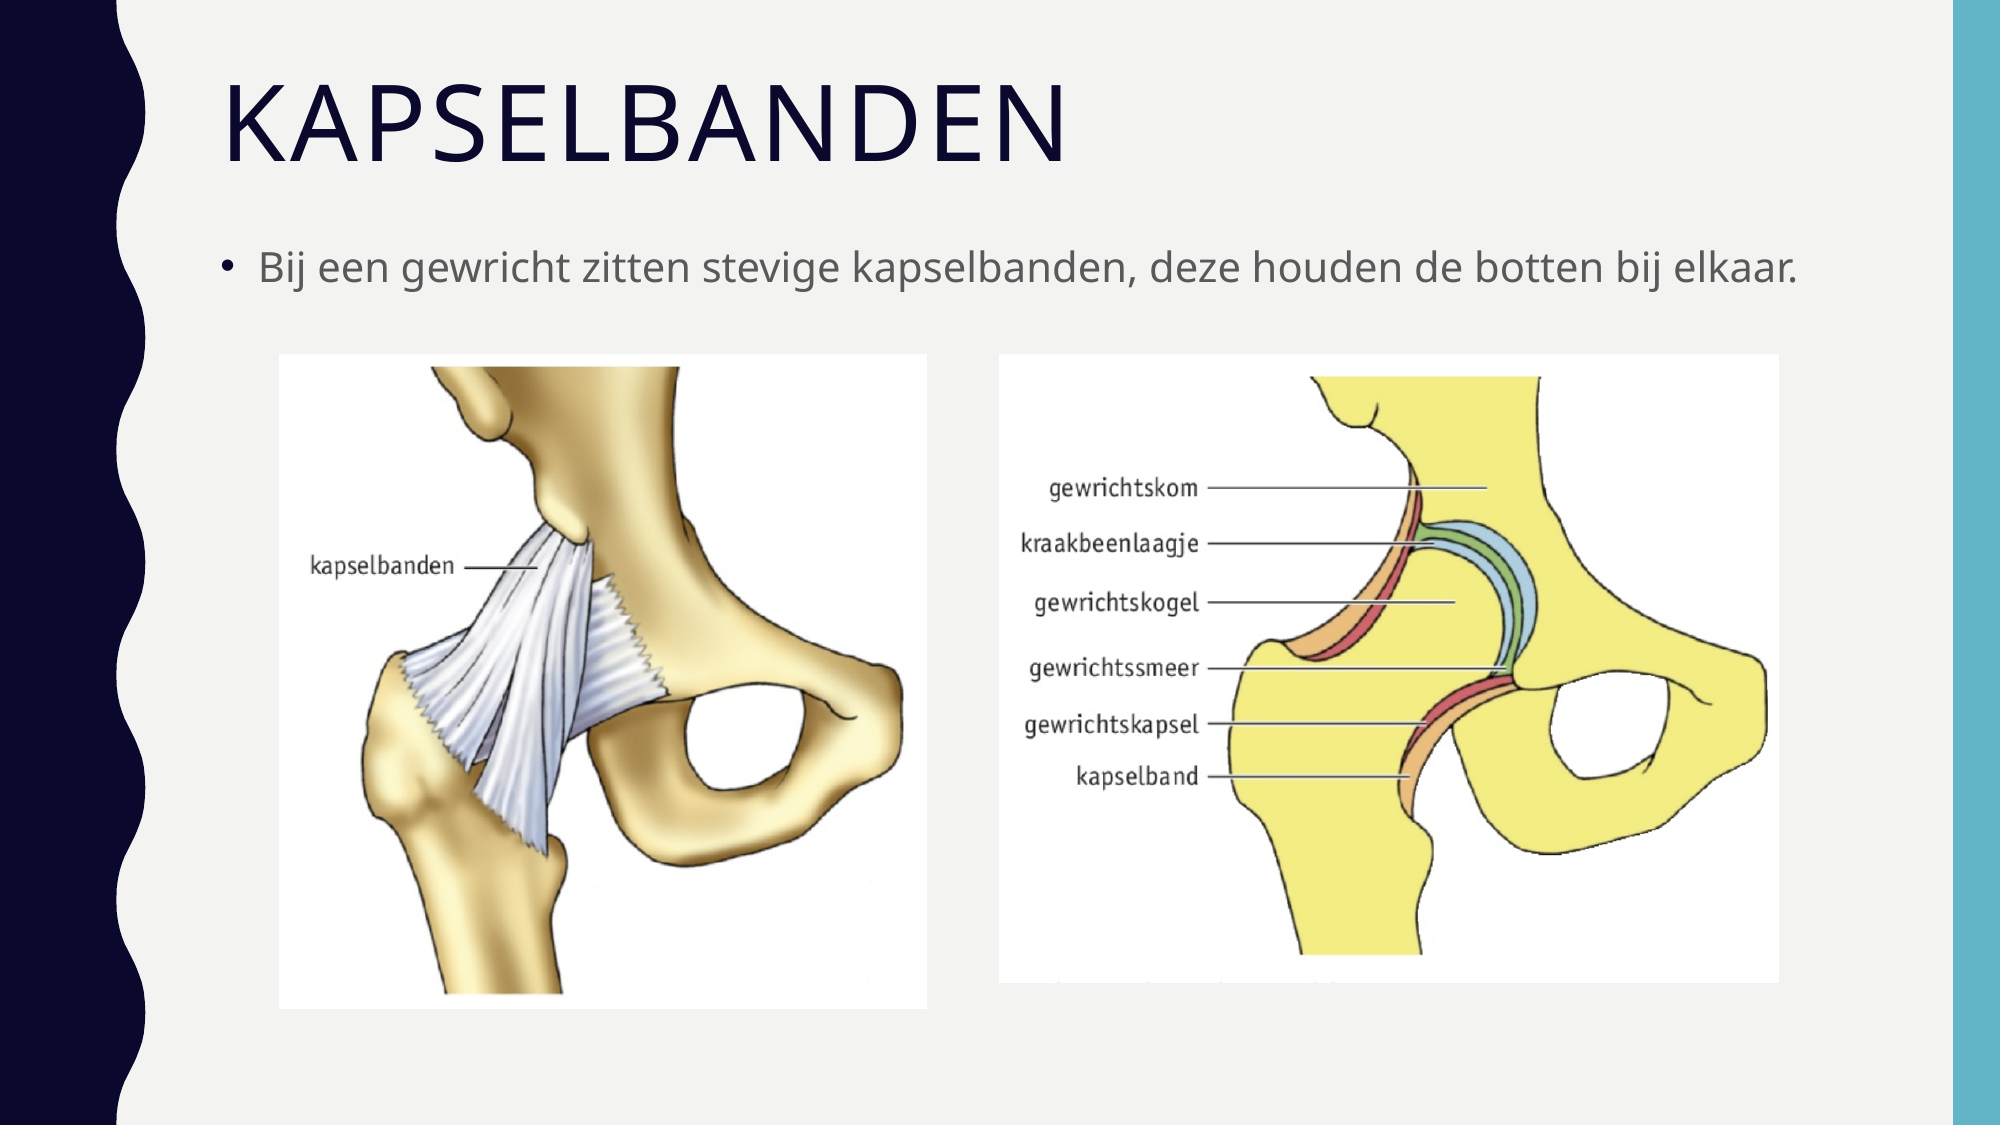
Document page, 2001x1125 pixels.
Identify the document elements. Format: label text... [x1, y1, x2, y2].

list Bij een gewricht zitten stevige kapselbanden, deze houden de botten bij elkaar. [205, 228, 1876, 818]
picture [999, 354, 1779, 983]
picture [279, 354, 927, 1009]
title Kapselbanden [205, 62, 1876, 228]
